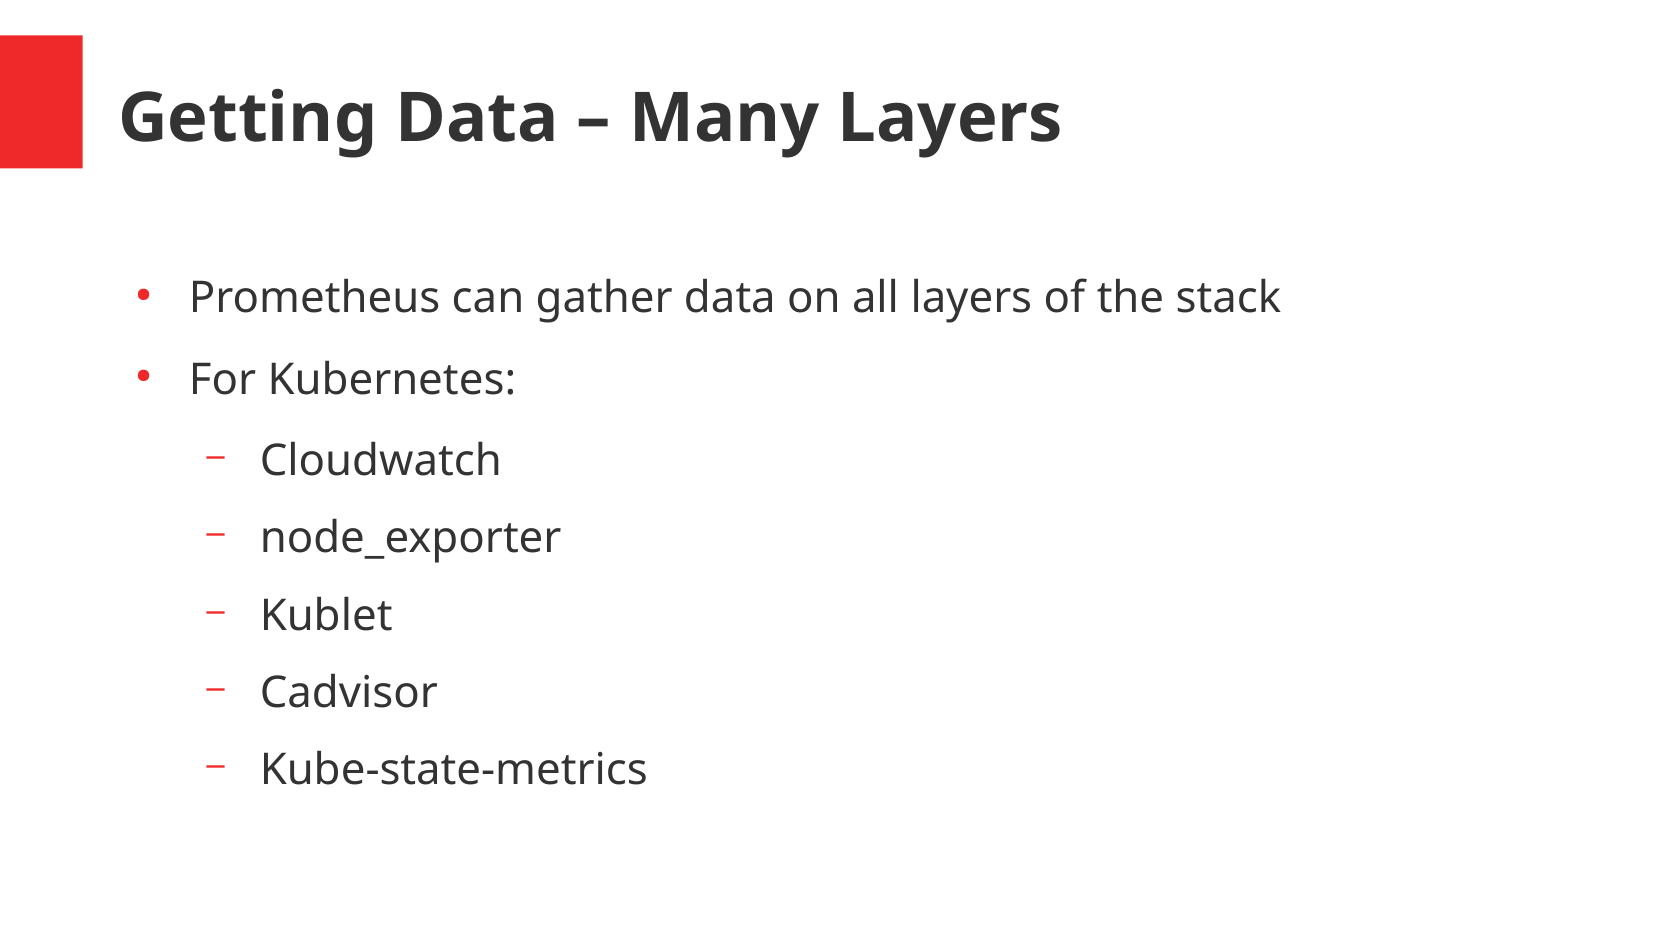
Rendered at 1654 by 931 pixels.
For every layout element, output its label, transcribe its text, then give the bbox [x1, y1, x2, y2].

title Getting Data – Many Layers [118, 37, 1571, 193]
list Prometheus can gather data on all layers of the stack For Kubernetes: Cloudwatch node_exporter Kublet Cadvisor Kube-state-metrics [118, 265, 1536, 806]
